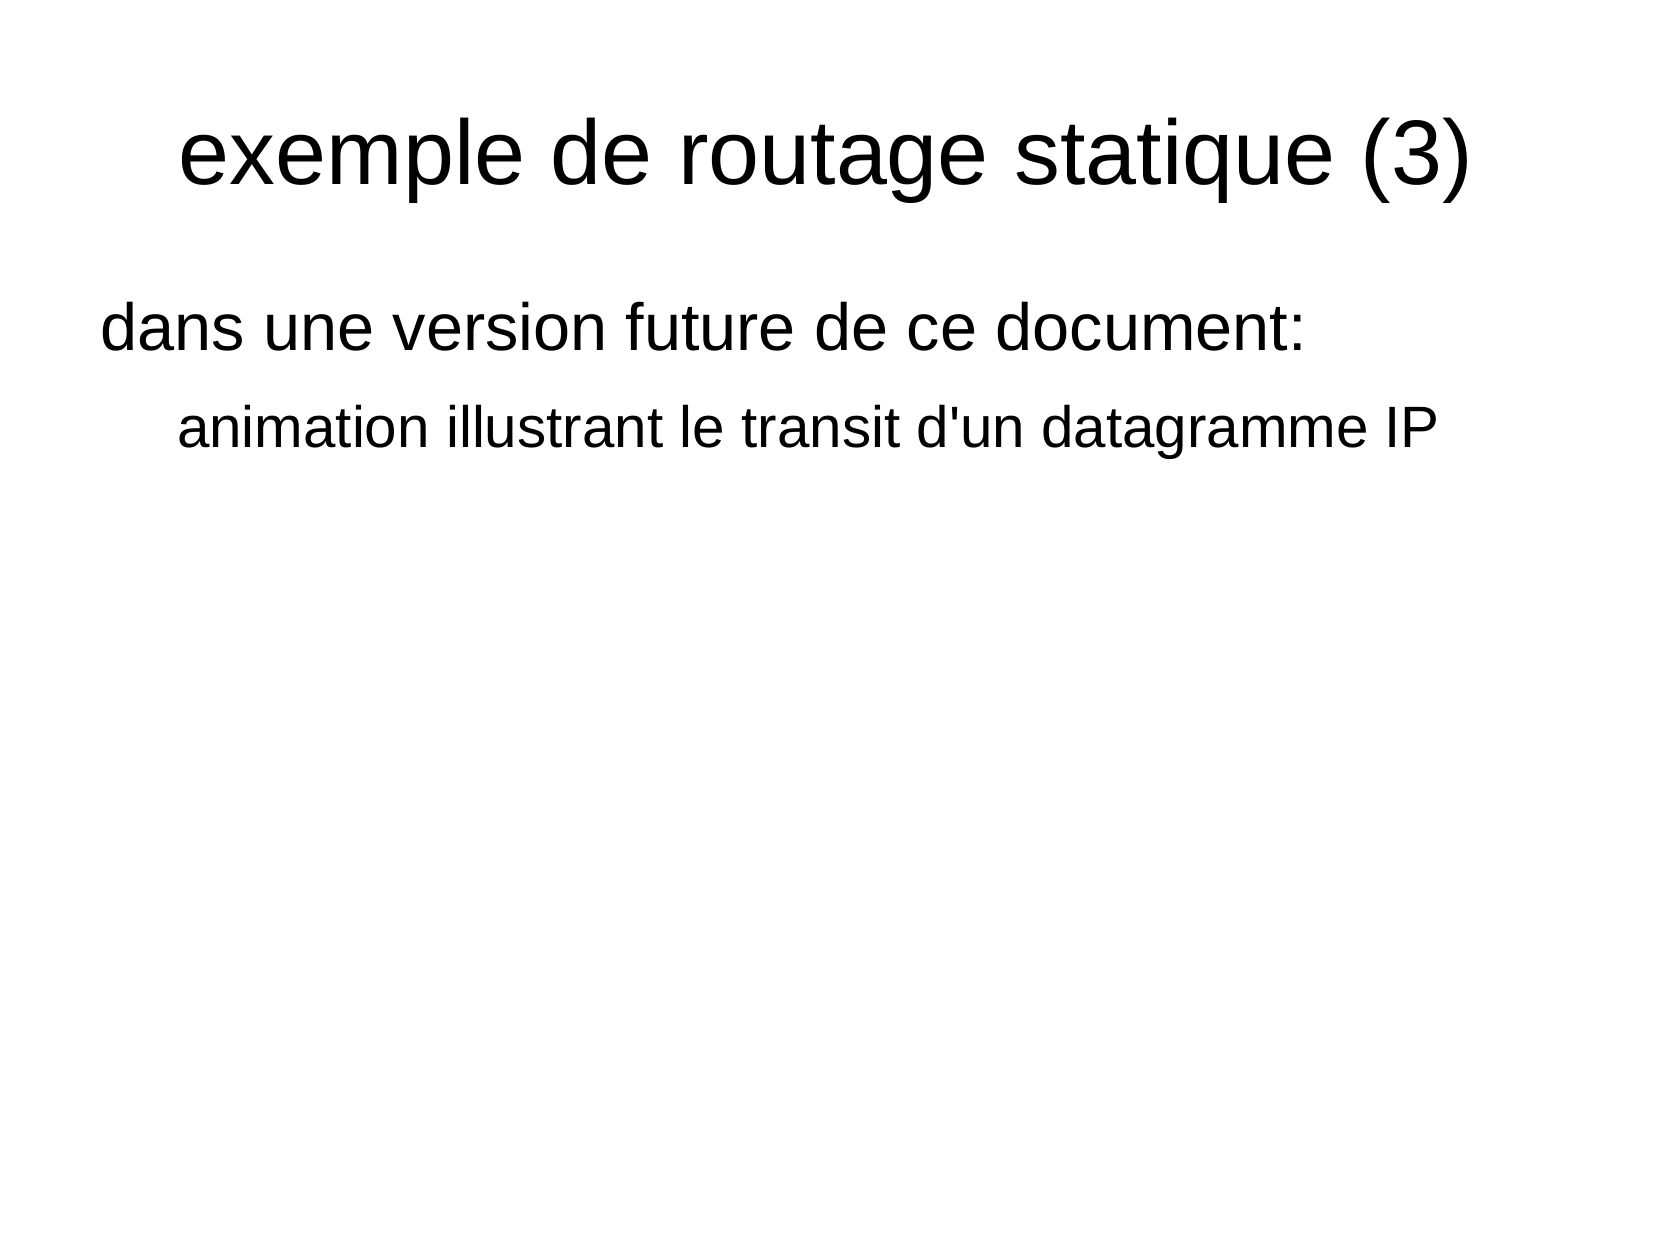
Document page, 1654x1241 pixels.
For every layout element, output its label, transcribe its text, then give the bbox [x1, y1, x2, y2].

title exemple de routage statique (3) [82, 49, 1571, 257]
list dans une version future de ce document: animation illustrant le transit d'un datagramme IP [82, 290, 1571, 1109]
